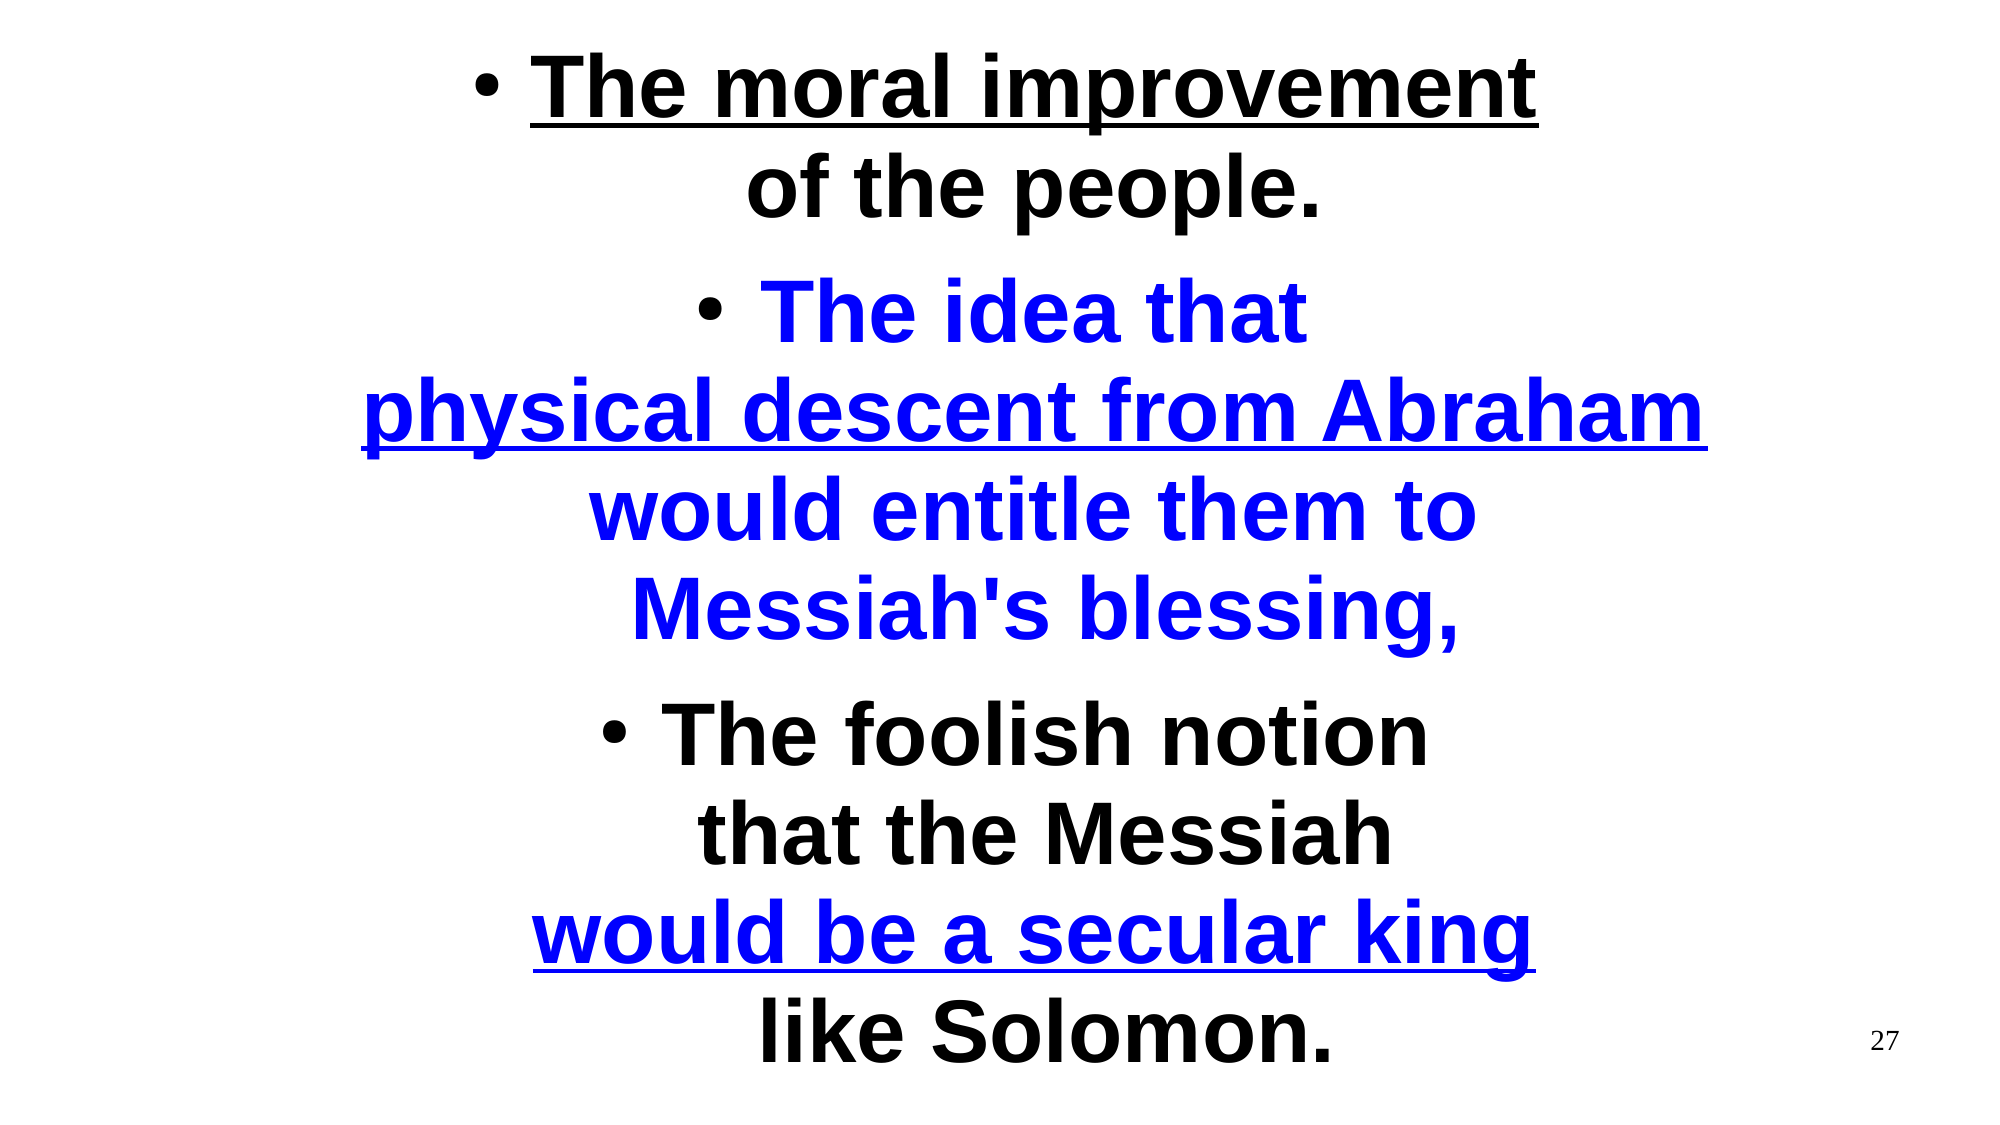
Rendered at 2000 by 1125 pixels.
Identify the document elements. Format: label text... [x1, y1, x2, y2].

list The moral improvement of the people. The idea that physical descent from Abraham would entitle them to Messiah's blessing, The foolish notion that the Messiah would be a secular king like Solomon. [37, 37, 1988, 1088]
